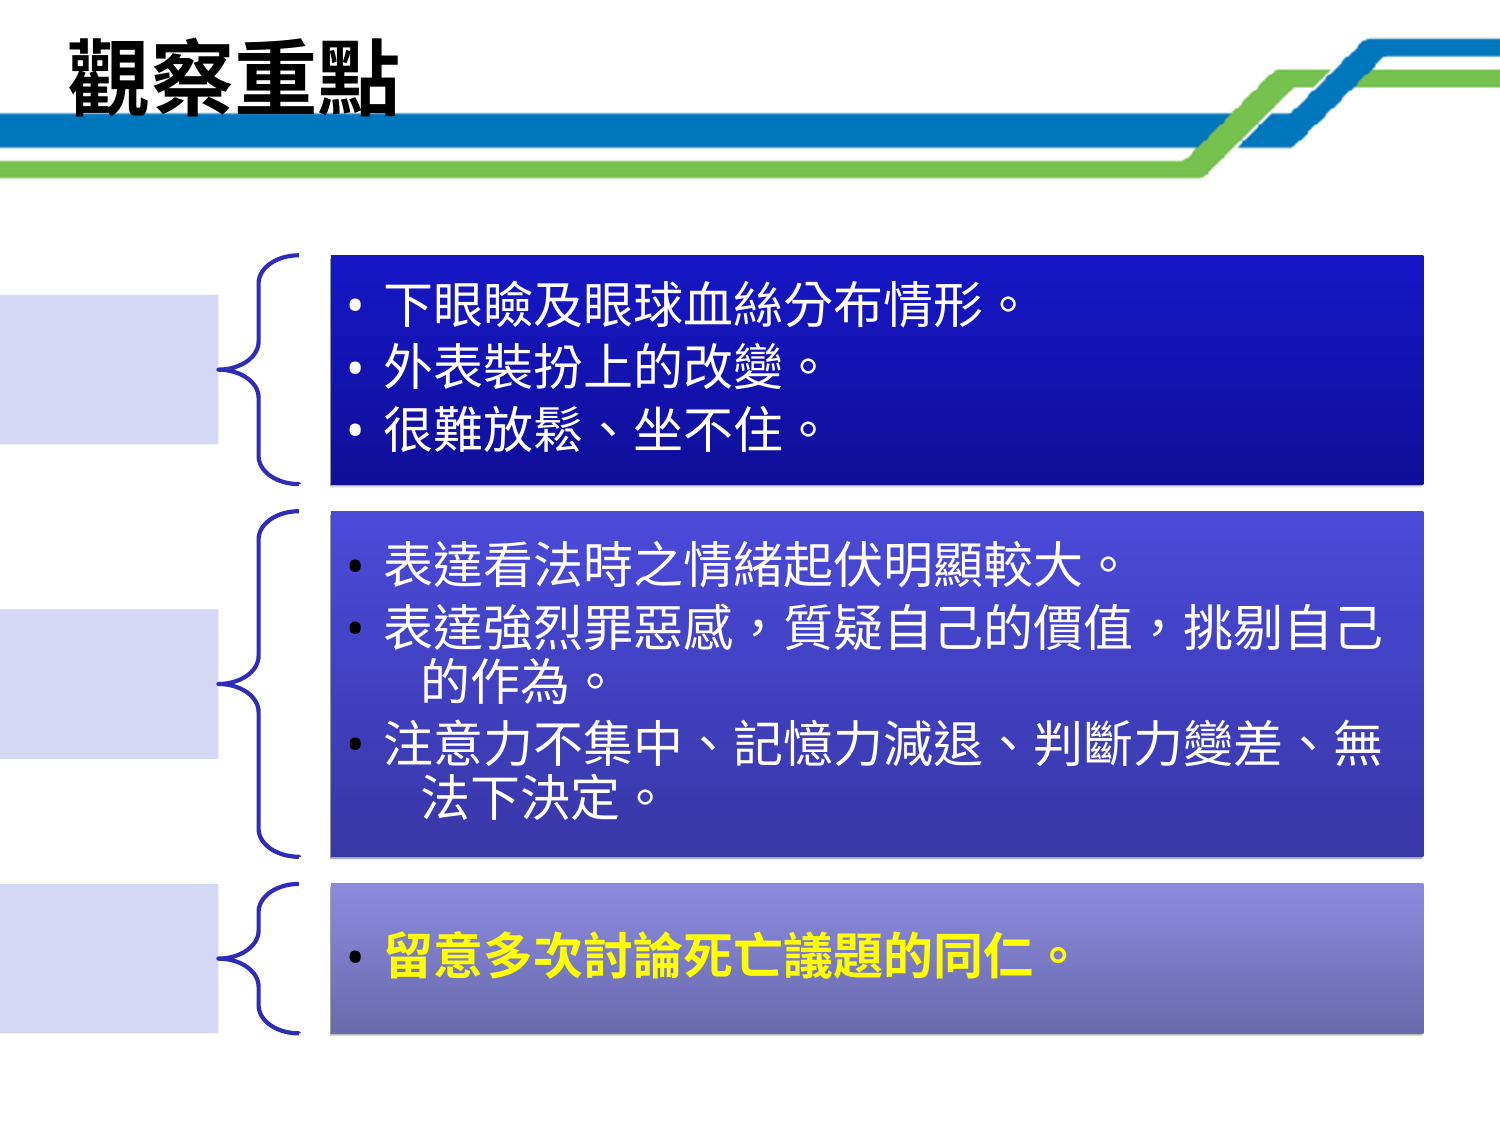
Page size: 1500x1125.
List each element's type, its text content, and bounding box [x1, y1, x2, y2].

text_box 其他 [0, 883, 219, 1034]
text_box 表達看法時之情緒起伏明顯較大。 表達強烈罪惡感，質疑自己的價值，挑剔自己的作為。 注意力不集中、記憶力減退、判斷力變差、無法下決定。 [330, 511, 1424, 857]
title 觀察重點 [52, 19, 703, 107]
text_box 外表 [0, 294, 219, 445]
text_box 留意多次討論死亡議題的同仁。 [330, 883, 1424, 1034]
text_box 交談時 [0, 609, 219, 759]
text_box 下眼瞼及眼球血絲分布情形。 外表裝扮上的改變。 很難放鬆、坐不住。 [330, 255, 1424, 485]
